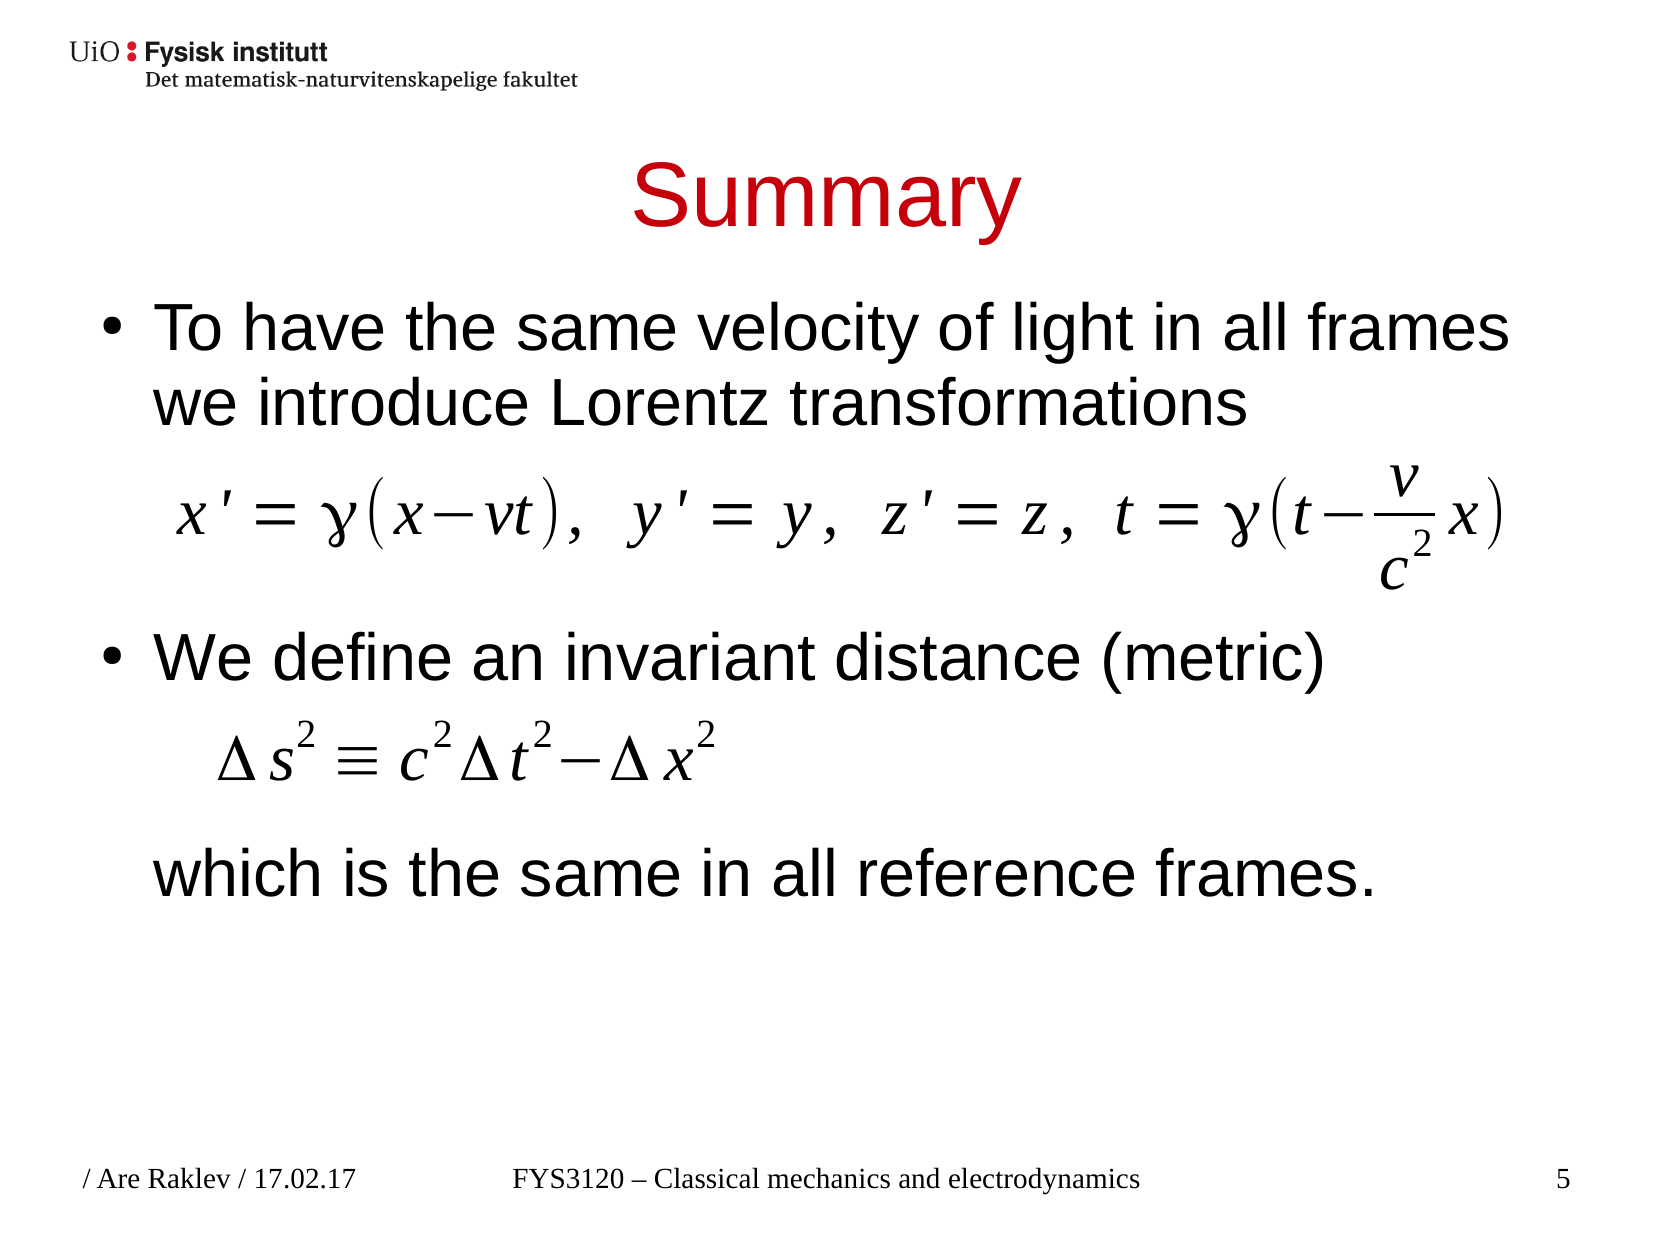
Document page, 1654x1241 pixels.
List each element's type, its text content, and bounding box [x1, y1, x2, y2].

chart [167, 436, 1513, 604]
picture [68, 37, 581, 93]
title Summary [82, 90, 1571, 290]
list To have the same velocity of light in all frames we introduce Lorentz transformations We define an invariant distance (metric) which is the same in all reference frames. [82, 290, 1571, 1147]
chart [209, 712, 723, 797]
